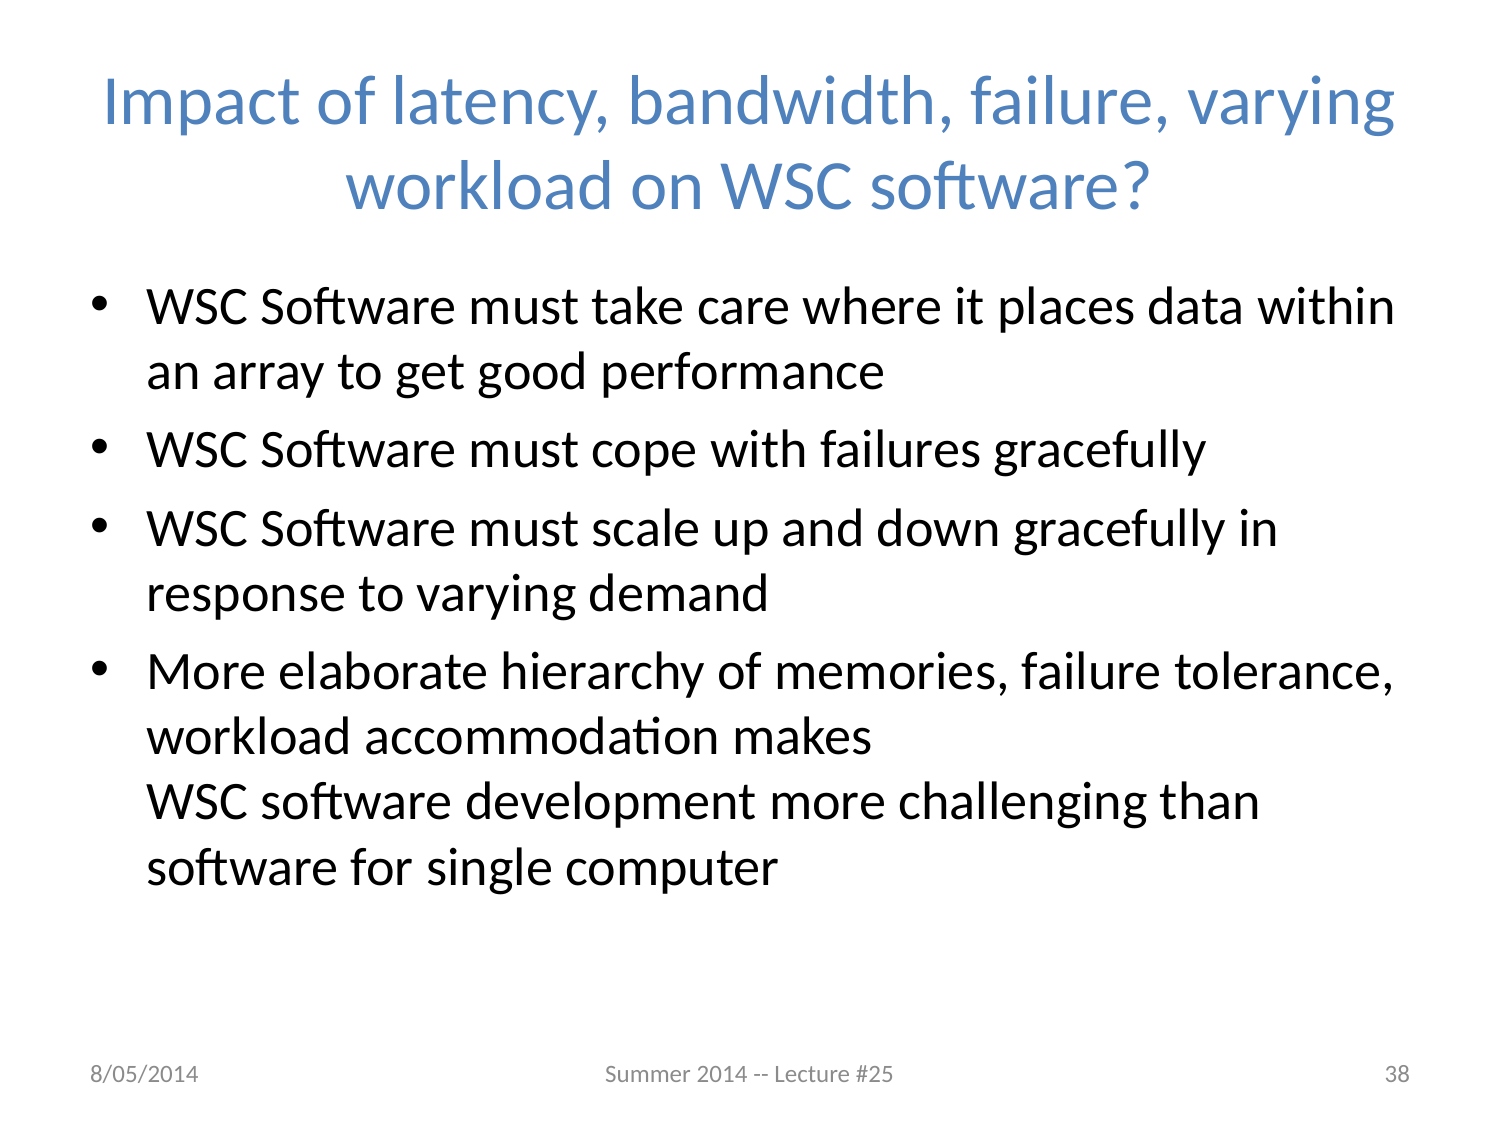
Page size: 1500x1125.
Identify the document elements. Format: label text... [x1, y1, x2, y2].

title Impact of latency, bandwidth, failure, varying workload on WSC software? [75, 45, 1425, 233]
footer Summer 2014 -- Lecture #25 [512, 1042, 988, 1103]
slide_number <number> [1074, 1042, 1425, 1103]
list WSC Software must take care where it places data within an array to get good performance WSC Software must cope with failures gracefully WSC Software must scale up and down gracefully in response to varying demand More elaborate hierarchy of memories, failure tolerance, workload accommodation makes WSC software development more challenging than software for single computer [75, 262, 1425, 1037]
slide_number 8/05/2014 [75, 1042, 425, 1103]
